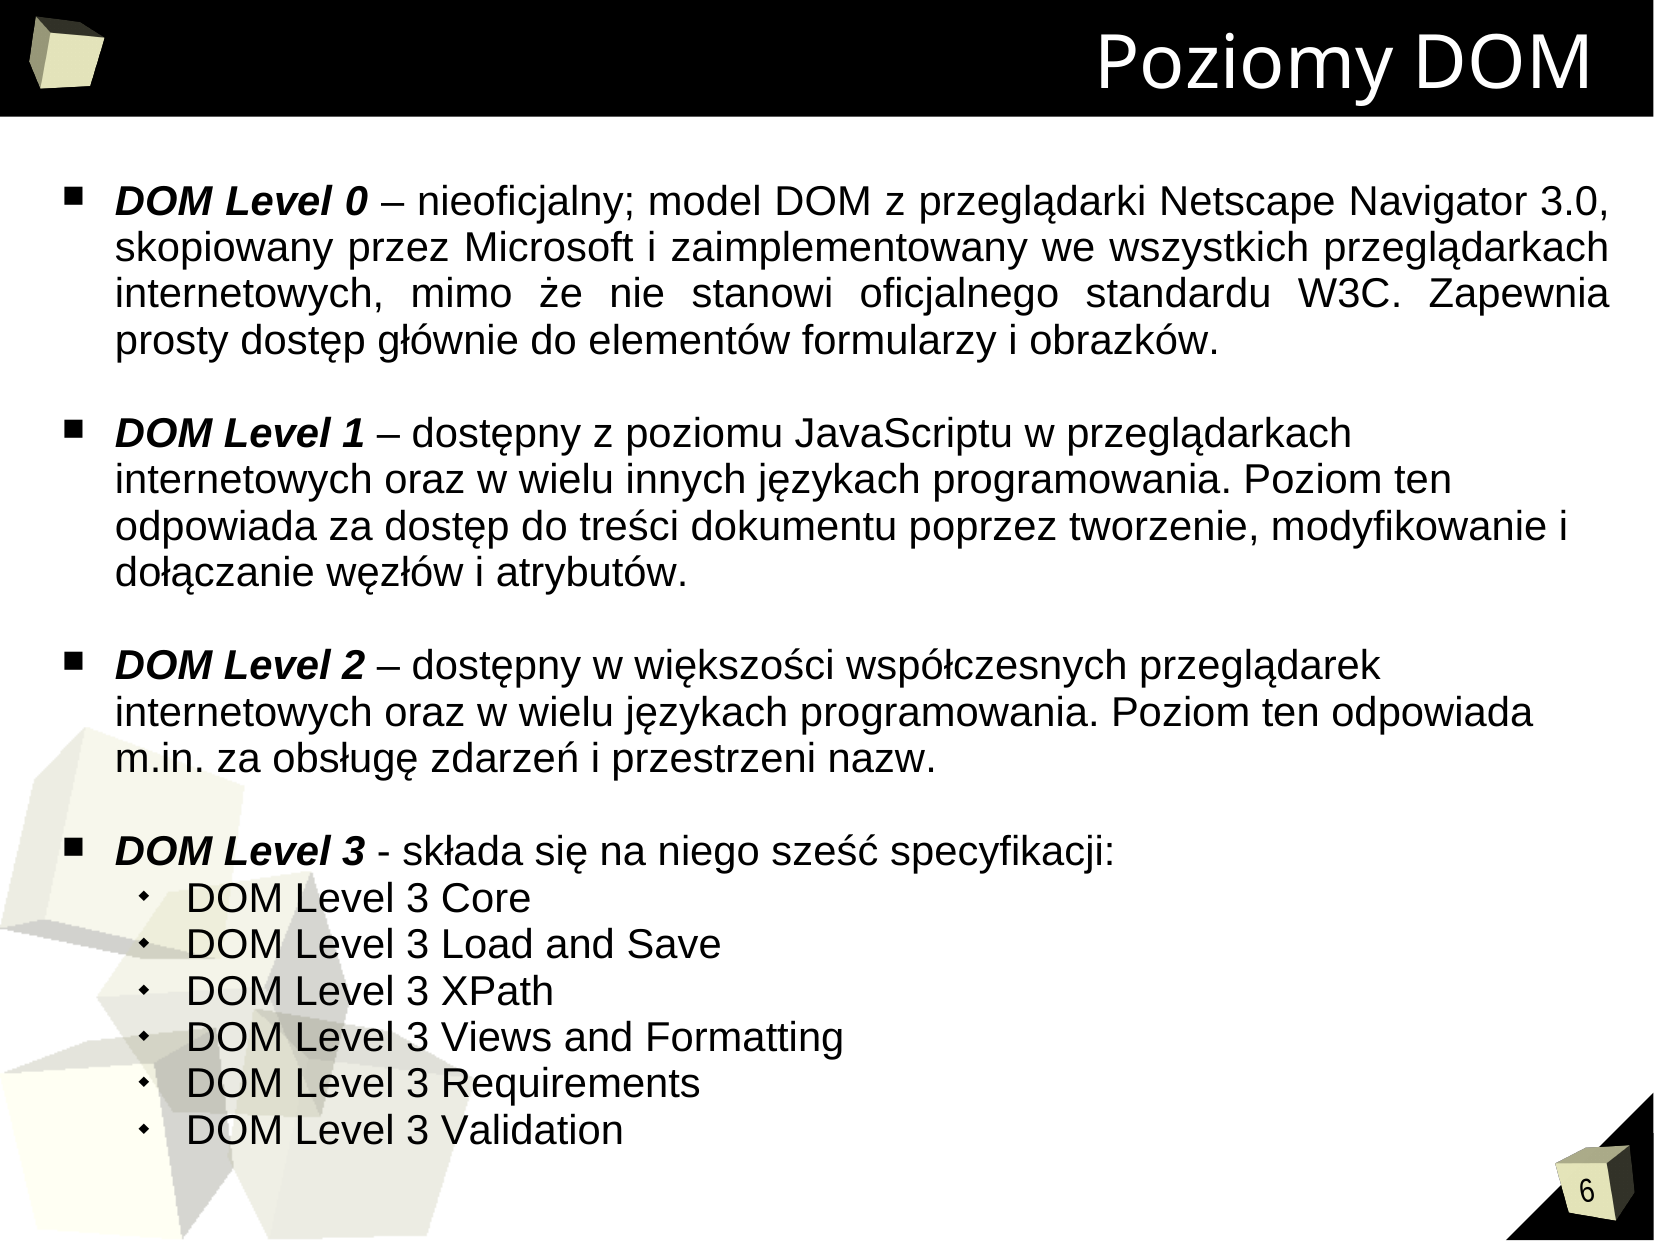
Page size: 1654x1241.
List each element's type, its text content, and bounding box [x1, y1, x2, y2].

list DOM Level 0 – nieoficjalny; model DOM z przeglądarki Netscape Navigator 3.0, skopiowany przez Microsoft i zaimplementowany we wszystkich przeglądarkach internetowych, mimo że nie stanowi oficjalnego standardu W3C. Zapewnia prosty dostęp głównie do elementów formularzy i obrazków. DOM Level 1 – dostępny z poziomu JavaScriptu w przeglądarkach internetowych oraz w wielu innych językach programowania. Poziom ten odpowiada za dostęp do treści dokumentu poprzez tworzenie, modyfikowanie i dołączanie węzłów i atrybutów. DOM Level 2 – dostępny w większości współczesnych przeglądarek internetowych oraz w wielu językach programowania. Poziom ten odpowiada m.in. za obsługę zdarzeń i przestrzeni nazw. DOM Level 3 - składa się na niego sześć specyfikacji: DOM Level 3 Core DOM Level 3 Load and Save DOM Level 3 XPath DOM Level 3 Views and Formatting DOM Level 3 Requirements DOM Level 3 Validation [44, 177, 1611, 1214]
title Poziomy DOM [118, 0, 1595, 119]
picture [0, 726, 477, 1241]
